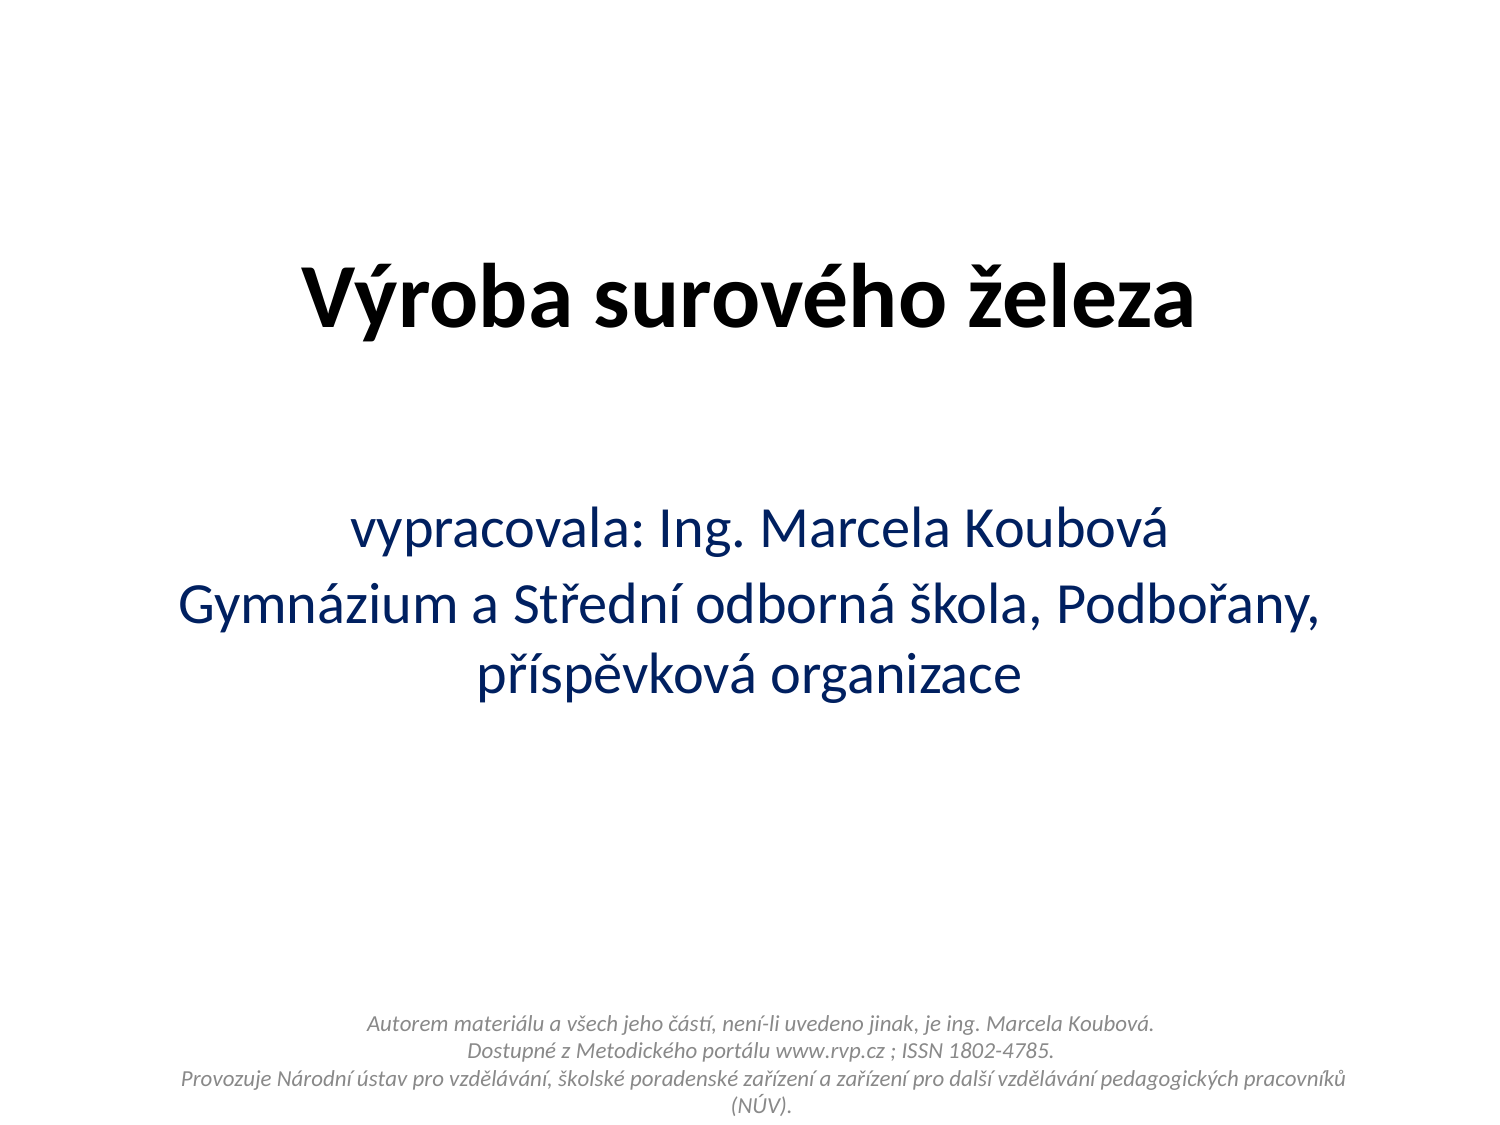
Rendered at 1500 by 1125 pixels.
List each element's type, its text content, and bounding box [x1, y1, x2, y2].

title Výroba surového železa vypracovala: Ing. Marcela Koubová Gymnázium a Střední odborná škola, Podbořany, příspěvková organizace [112, 228, 1388, 714]
text_box Autorem materiálu a všech jeho částí, není-li uvedeno jinak, je ing. Marcela Koubová. Dostupné z Metodického portálu www.rvp.cz ; ISSN 1802-4785. Provozuje Národní ústav pro vzdělávání, školské poradenské zařízení a zařízení pro další vzdělávání pedagogických pracovníků (NÚV). [147, 1046, 1377, 1107]
